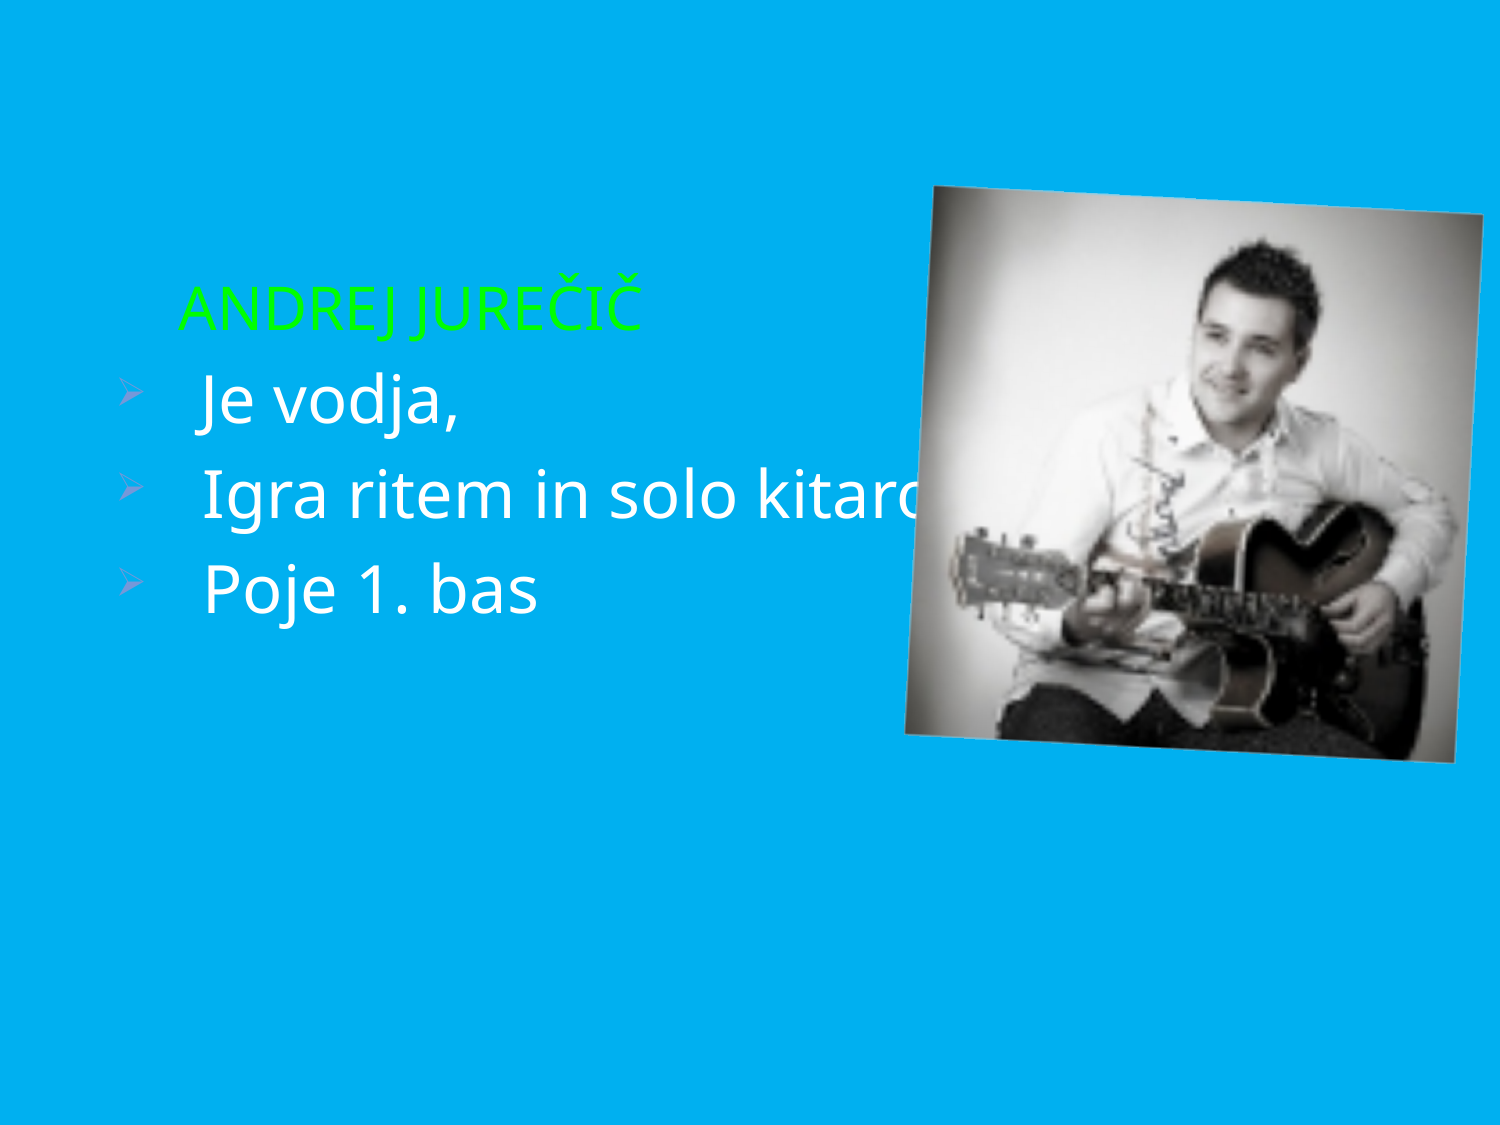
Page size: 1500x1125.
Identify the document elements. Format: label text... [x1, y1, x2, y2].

list ANDREJ JUREČIČ Je vodja, Igra ritem in solo kitaro Poje 1. bas [100, 262, 1438, 1000]
picture [905, 186, 1483, 763]
